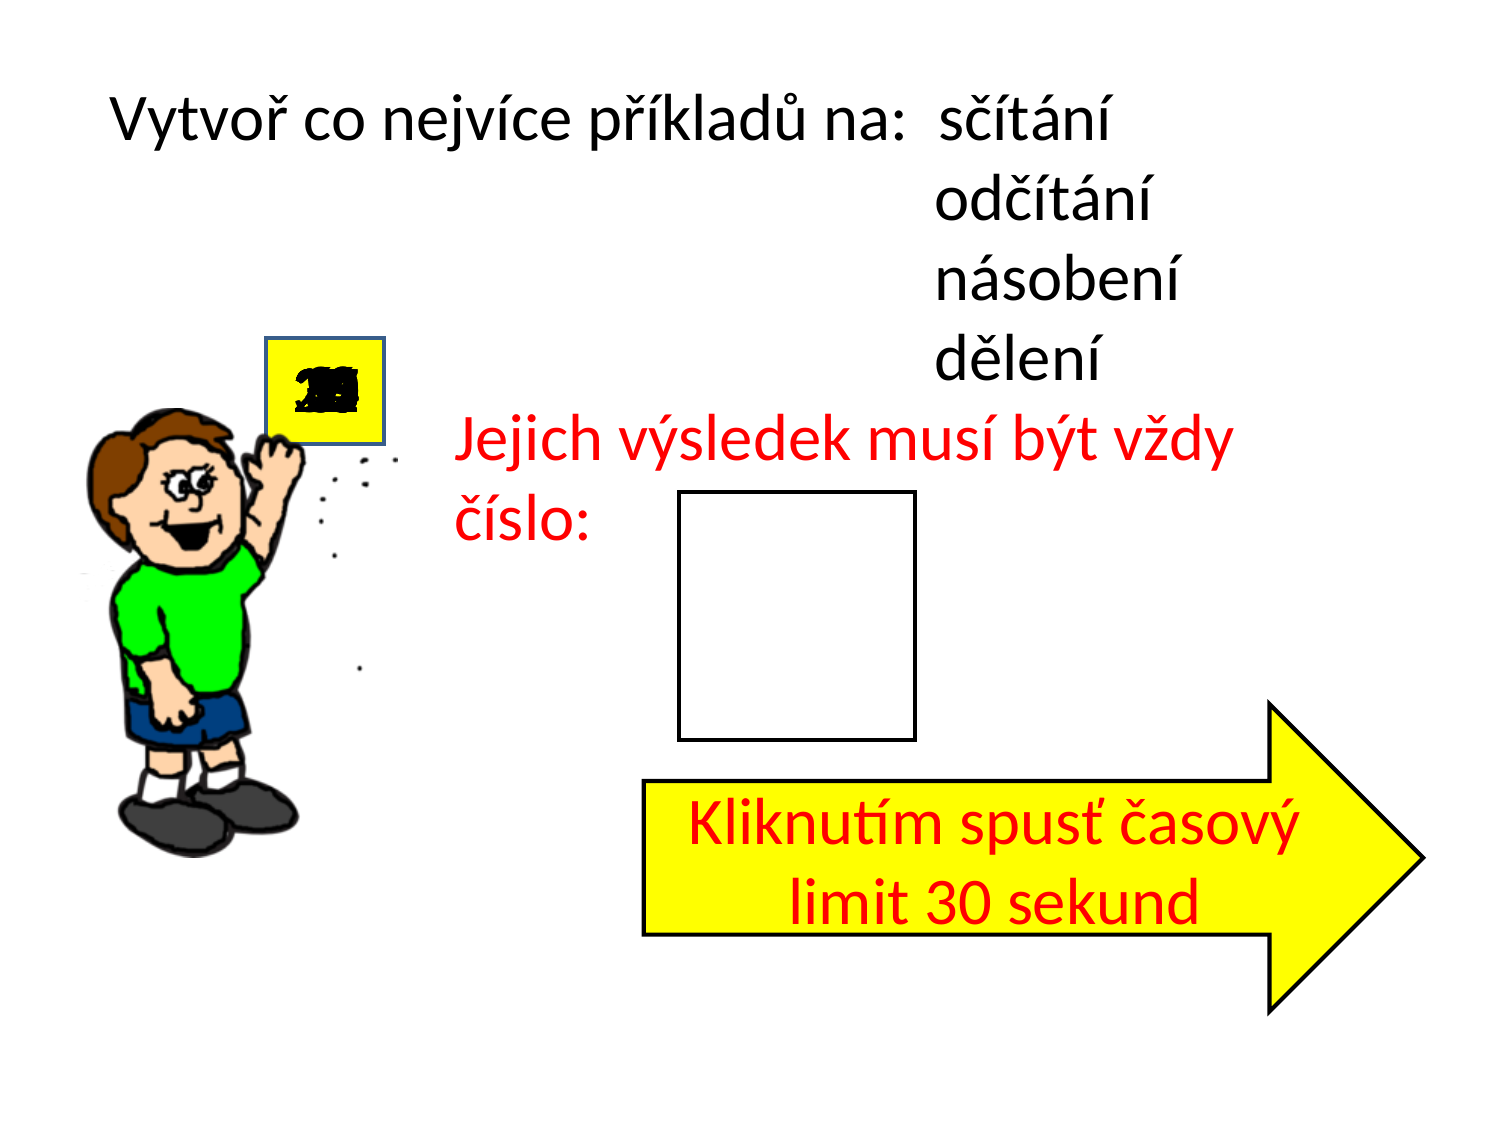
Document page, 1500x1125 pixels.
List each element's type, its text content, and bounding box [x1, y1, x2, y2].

text_box Vytvoř co nejvíce příkladů na: sčítání odčítání násobení dělení Jejich výsledek musí být vždy číslo: [94, 66, 1251, 802]
picture [76, 408, 398, 858]
text_box Kliknutím spusť časový limit 30 sekund [643, 704, 1424, 1012]
text_box [679, 491, 916, 740]
